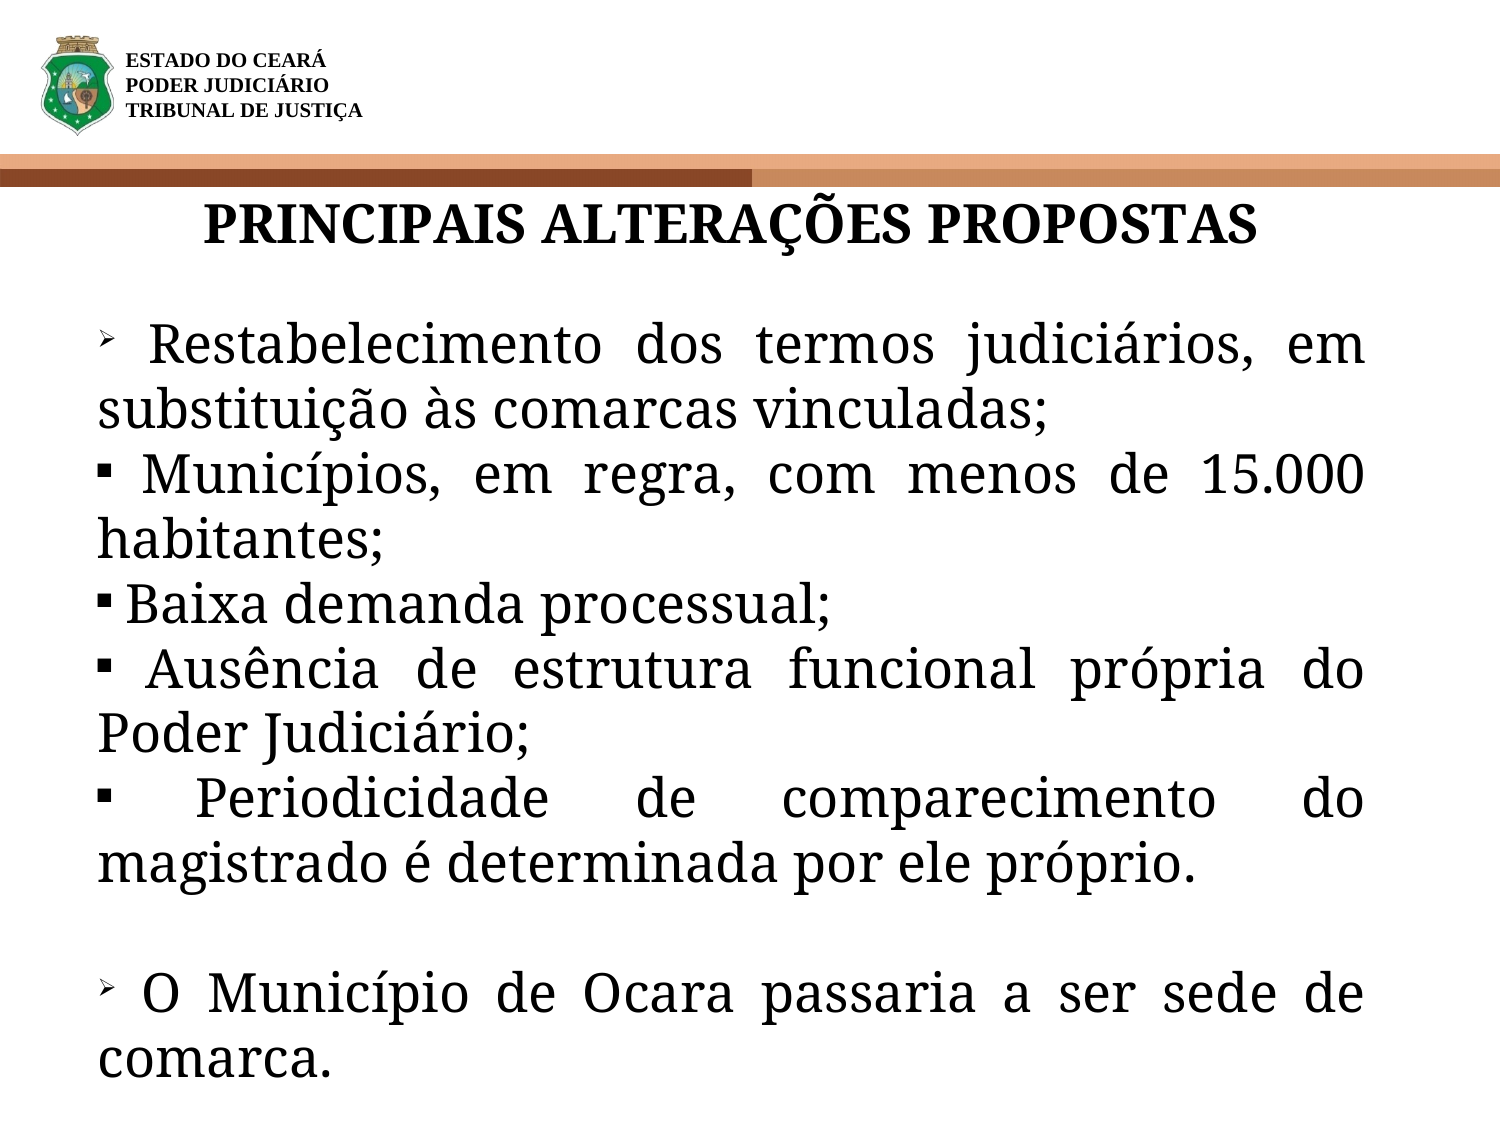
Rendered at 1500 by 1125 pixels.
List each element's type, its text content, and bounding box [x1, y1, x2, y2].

text_box PRINCIPAIS ALTERAÇÕES PROPOSTAS Restabelecimento dos termos judiciários, em substituição às comarcas vinculadas; Municípios, em regra, com menos de 15.000 habitantes; Baixa demanda processual; Ausência de estrutura funcional própria do Poder Judiciário; Periodicidade de comparecimento do magistrado é determinada por ele próprio. O Município de Ocara passaria a ser sede de comarca. [82, 181, 1382, 697]
picture [0, 154, 1500, 187]
picture [37, 35, 118, 136]
